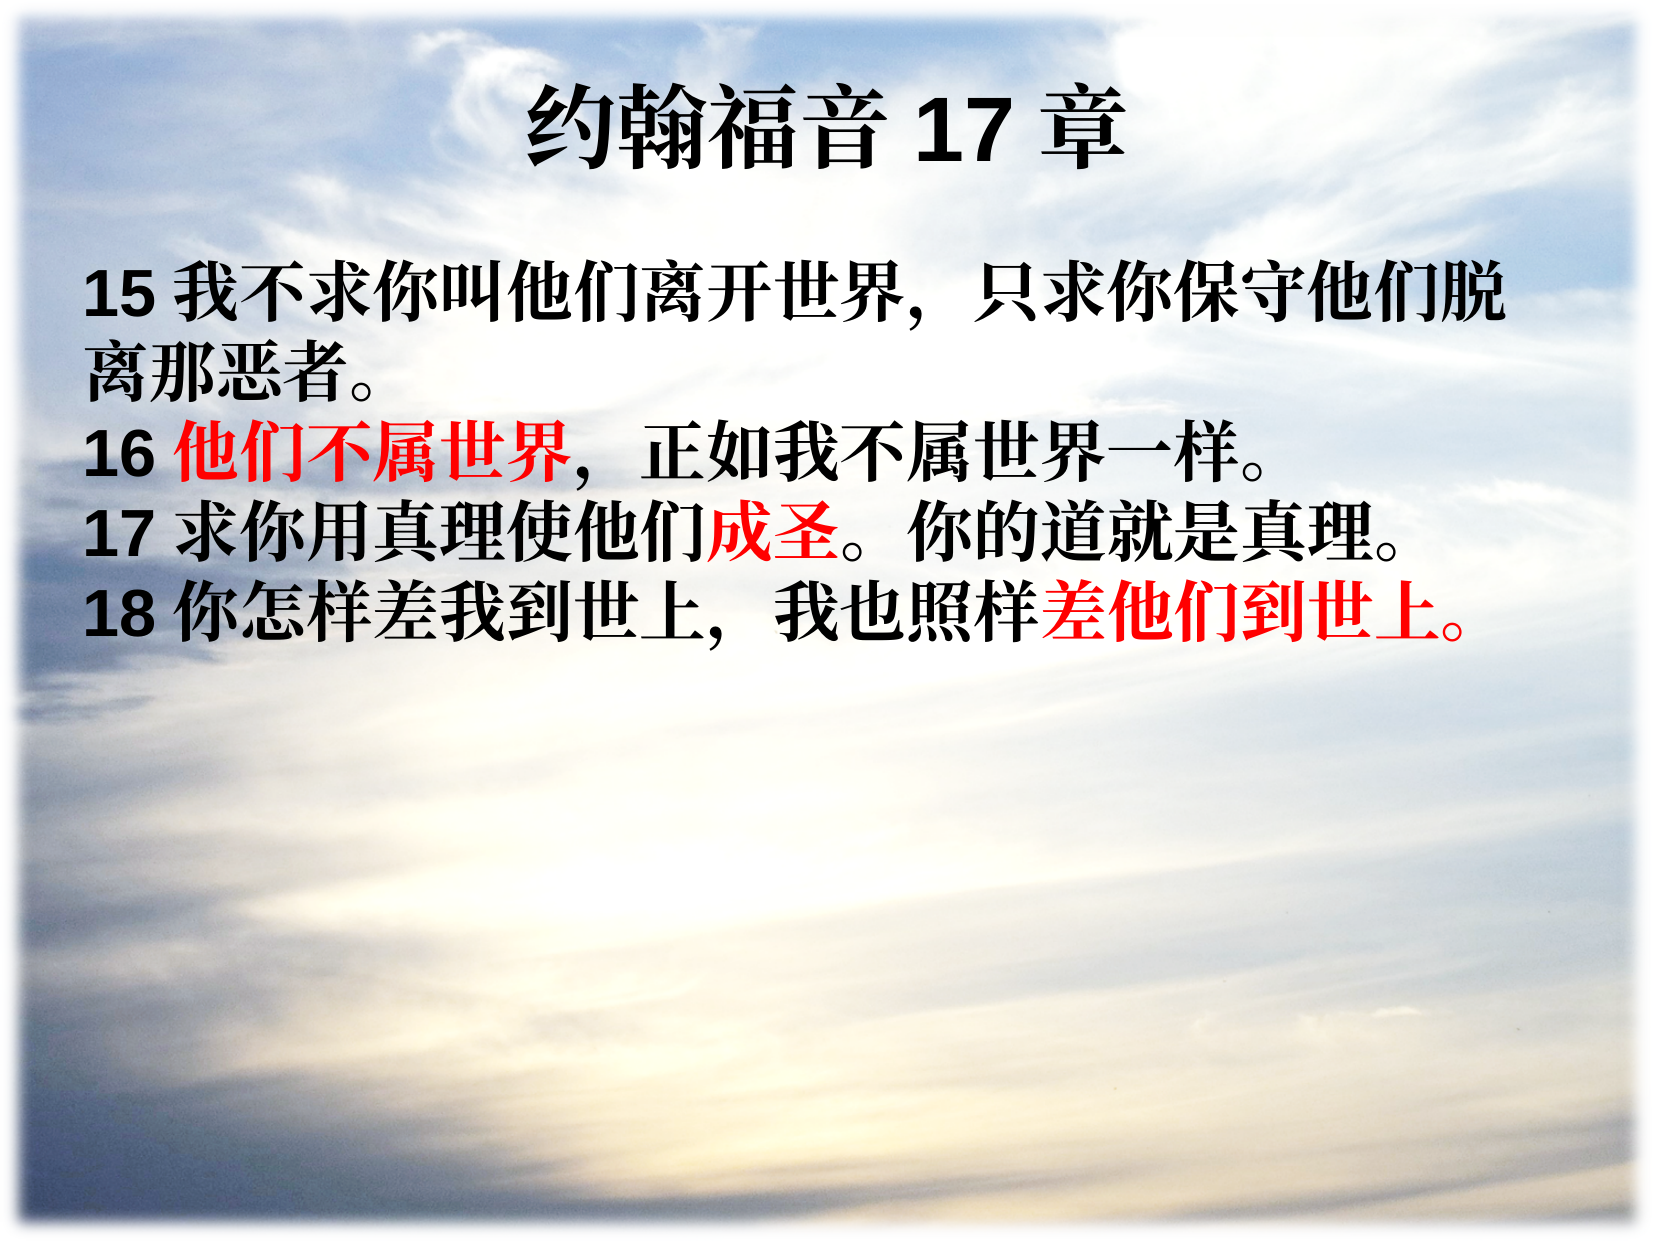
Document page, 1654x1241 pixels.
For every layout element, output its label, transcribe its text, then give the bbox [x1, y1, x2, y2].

title 约翰福音17章 [82, 49, 1571, 201]
list 15我不求你叫他们离开世界，只求你保守他们脱离那恶者。 16他们不属世界，正如我不属世界一样。 17求你用真理使他们成圣。你的道就是真理。 18你怎样差我到世上，我也照样差他们到世上。 [82, 249, 1571, 1109]
picture [0, 0, 1654, 1241]
